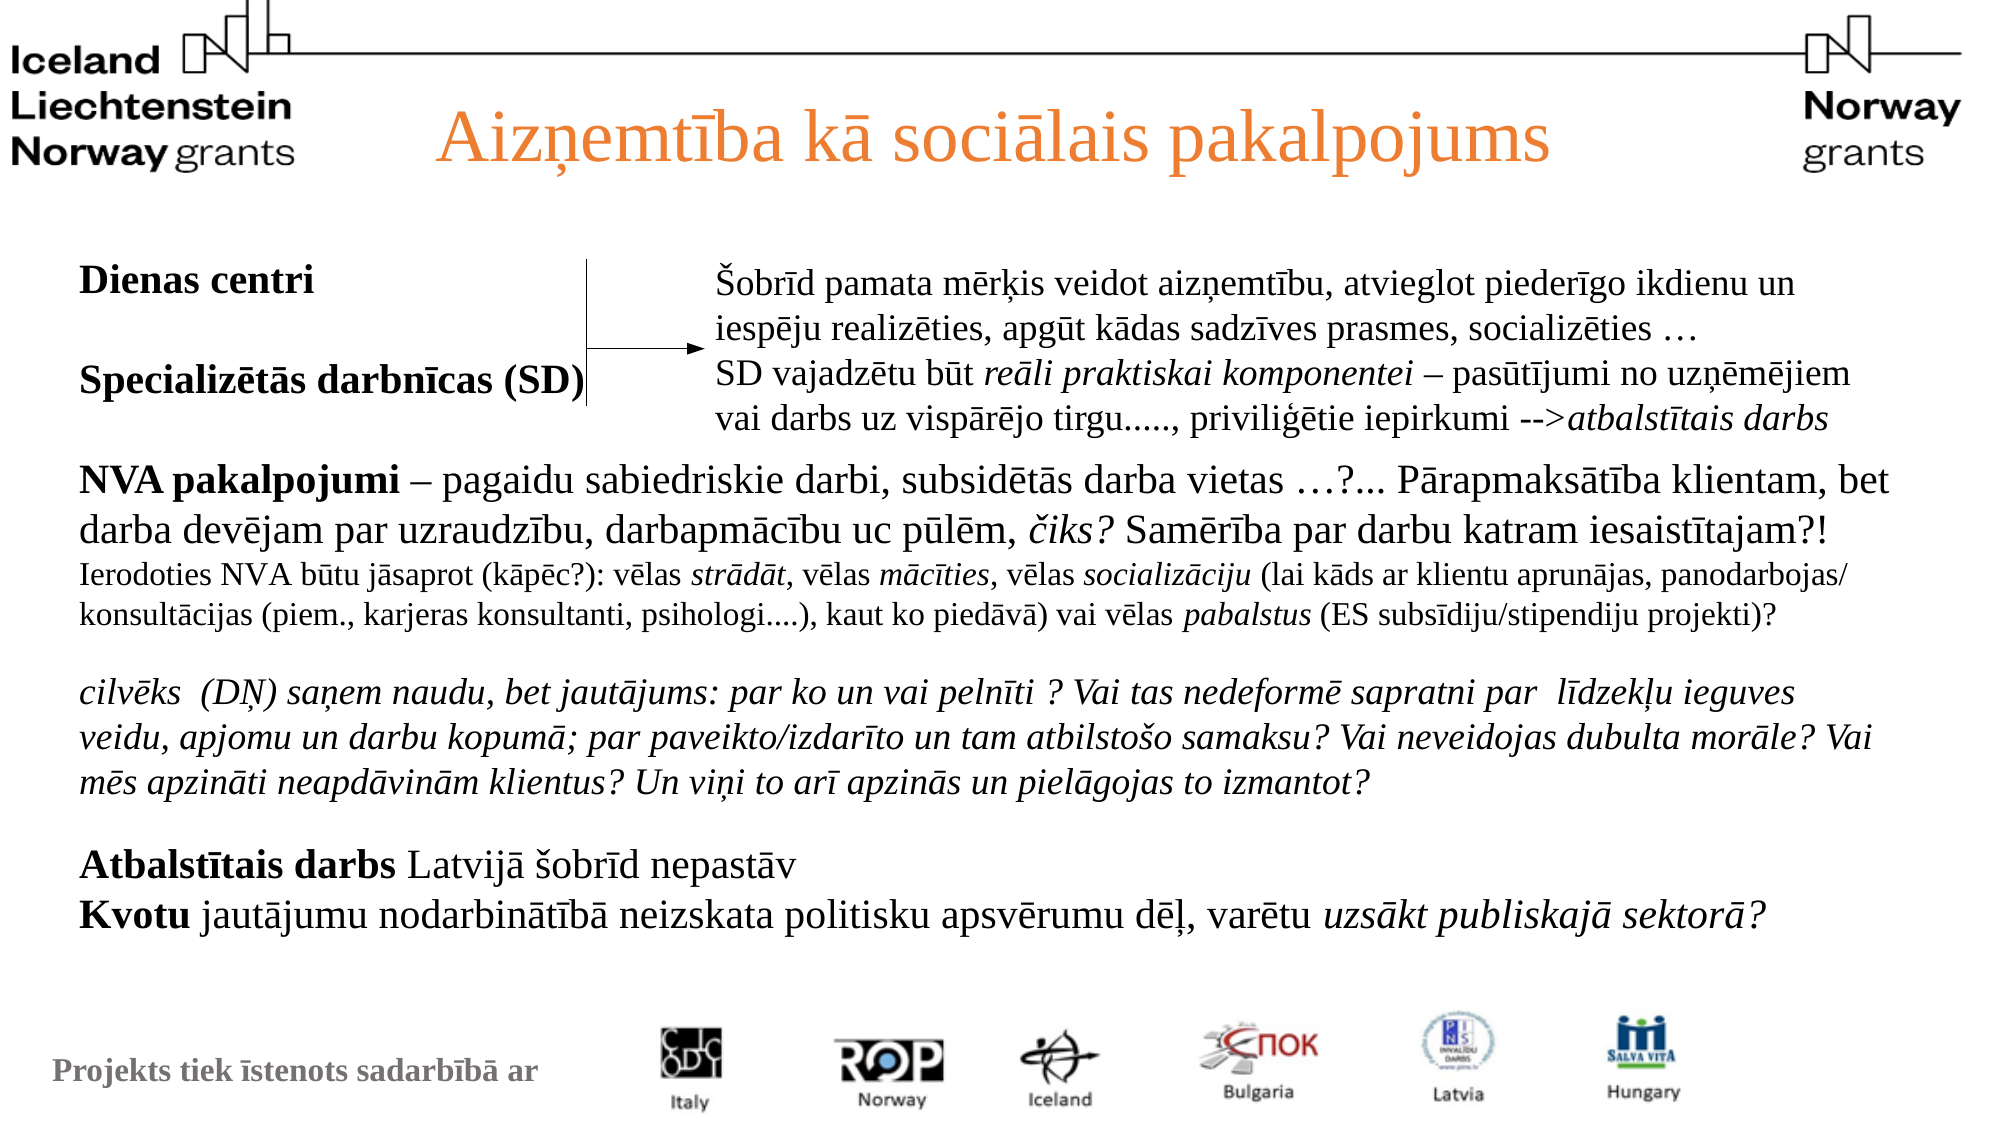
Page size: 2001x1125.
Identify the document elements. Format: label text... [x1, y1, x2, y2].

text_box Projekts tiek īstenots sadarbībā ar [37, 1040, 607, 1097]
picture [10, 0, 1962, 174]
picture [607, 1002, 1755, 1118]
text_box Šobrīd pamata mērķis veidot aizņemtību, atvieglot piederīgo ikdienu un iespēju realizēties, apgūt kādas sadzīves prasmes, socializēties … SD vajadzētu būt reāli praktiskai komponentei – pasūtījumi no uzņēmējiem vai darbs uz vispārējo tirgu....., priviliģētie iepirkumi -->atbalstītais darbs [700, 250, 1888, 448]
text_box Dienas centri Specializētās darbnīcas (SD) NVA pakalpojumi – pagaidu sabiedriskie darbi, subsidētās darba vietas …?... Pārapmaksātība klientam, bet darba devējam par uzraudzību, darbapmācību uc pūlēm, čiks? Samērība par darbu katram iesaistītajam?! Ierodoties NVA būtu jāsaprot (kāpēc?): vēlas strādāt, vēlas mācīties, vēlas socializāciju (lai kāds ar klientu aprunājas, panodarbojas/ konsultācijas (piem., karjeras konsultanti, psihologi....), kaut ko piedāvā) vai vēlas pabalstus (ES subsīdiju/stipendiju projekti)? cilvēks (DŅ) saņem naudu, bet jautājums: par ko un vai pelnīti ? Vai tas nedeformē sapratni par līdzekļu ieguves veidu, apjomu un darbu kopumā; par paveikto/izdarīto un tam atbilstošo samaksu? Vai neveidojas dubulta morāle? Vai mēs apzināti neapdāvinām klientus? Un viņi to arī apzinās un pielāgojas to izmantot? Atbalstītais darbs Latvijā šobrīd nepastāv Kvotu jautājumu nodarbinātībā neizskata politisku apsvērumu dēļ, varētu uzsākt publiskajā sektorā? [64, 244, 1910, 1103]
title Aizņemtība kā sociālais pakalpojums [420, 28, 2000, 247]
